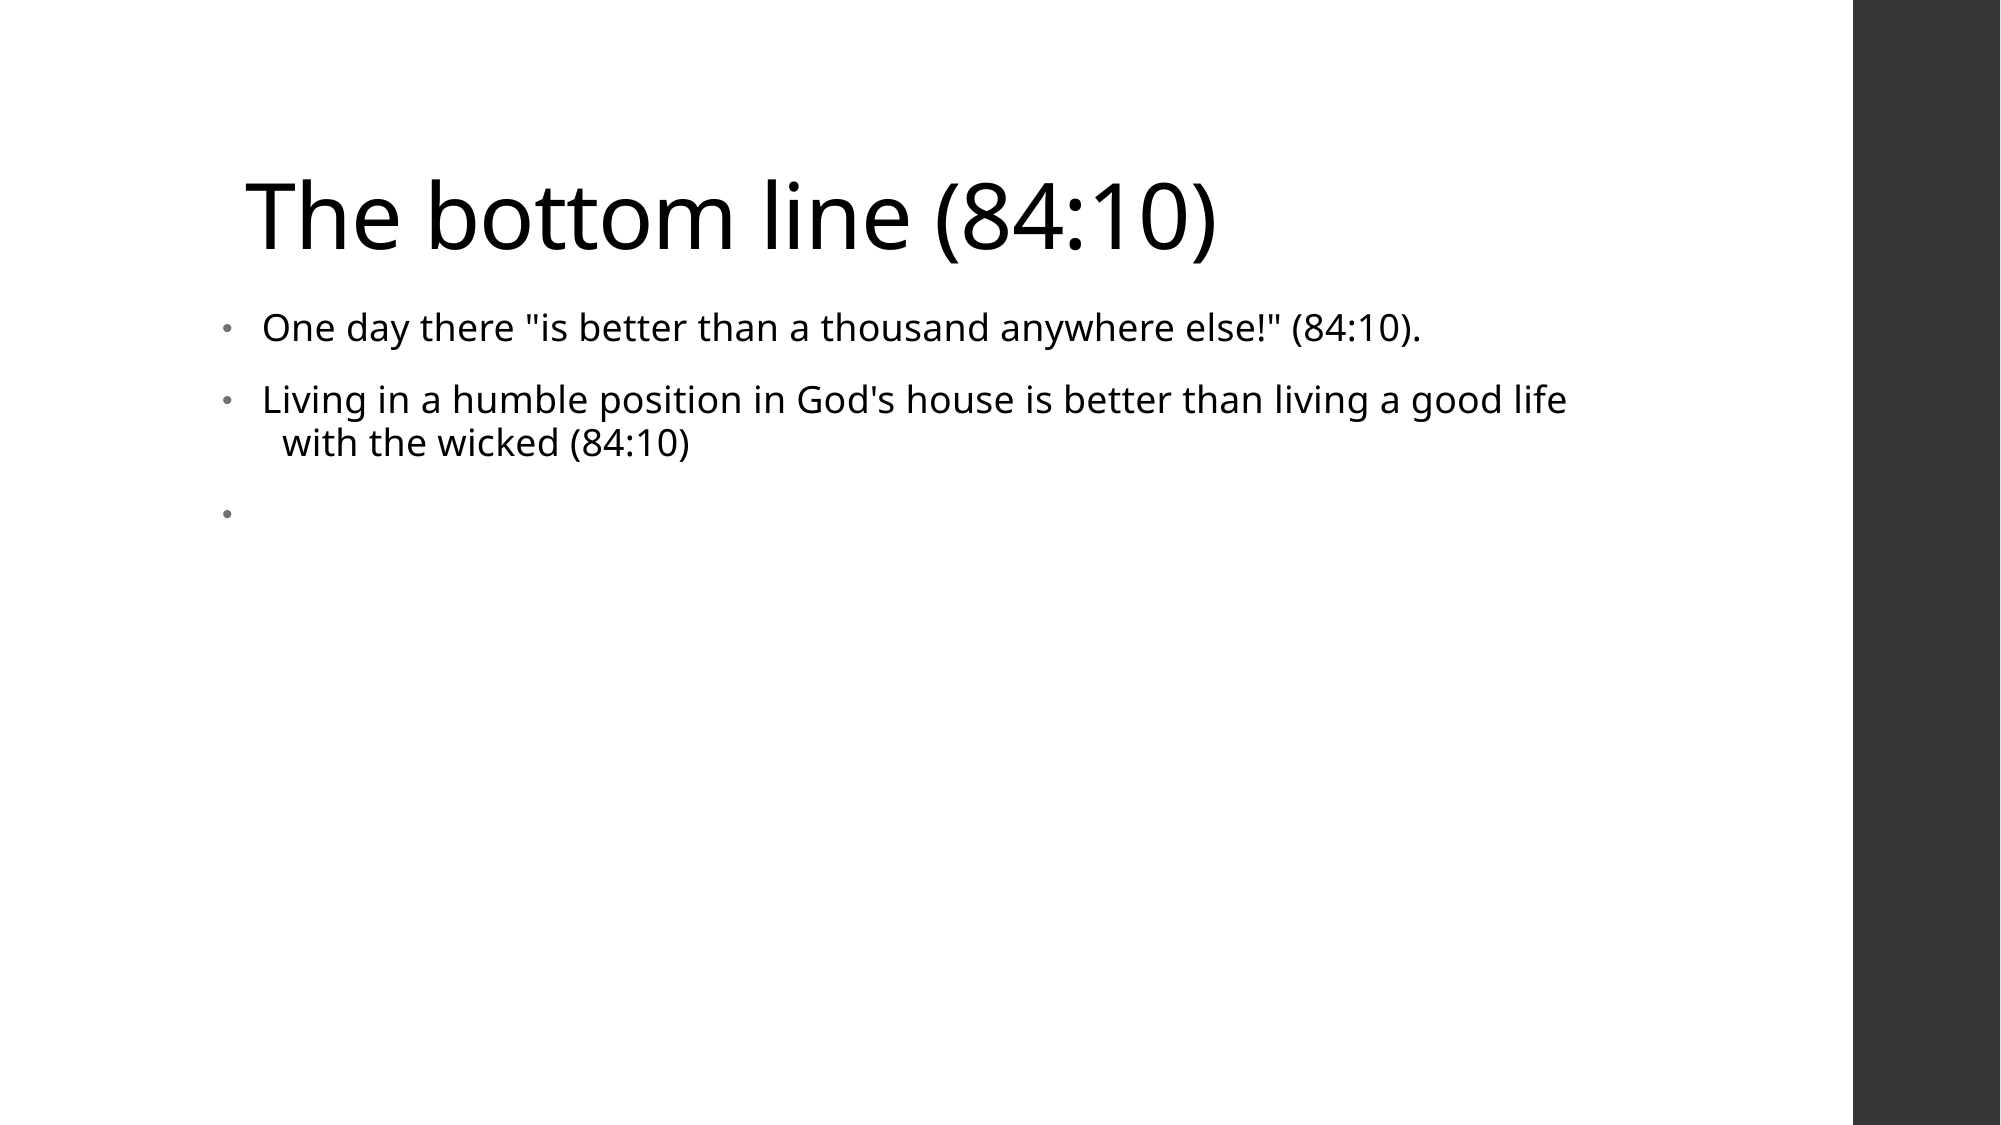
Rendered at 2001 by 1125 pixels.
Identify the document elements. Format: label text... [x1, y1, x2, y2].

list One day there "is better than a thousand anywhere else!" (84:10). Living in a humble position in God's house is better than living a good life with the wicked (84:10) [206, 299, 1617, 1014]
title The bottom line (84:10) [206, 60, 1797, 278]
